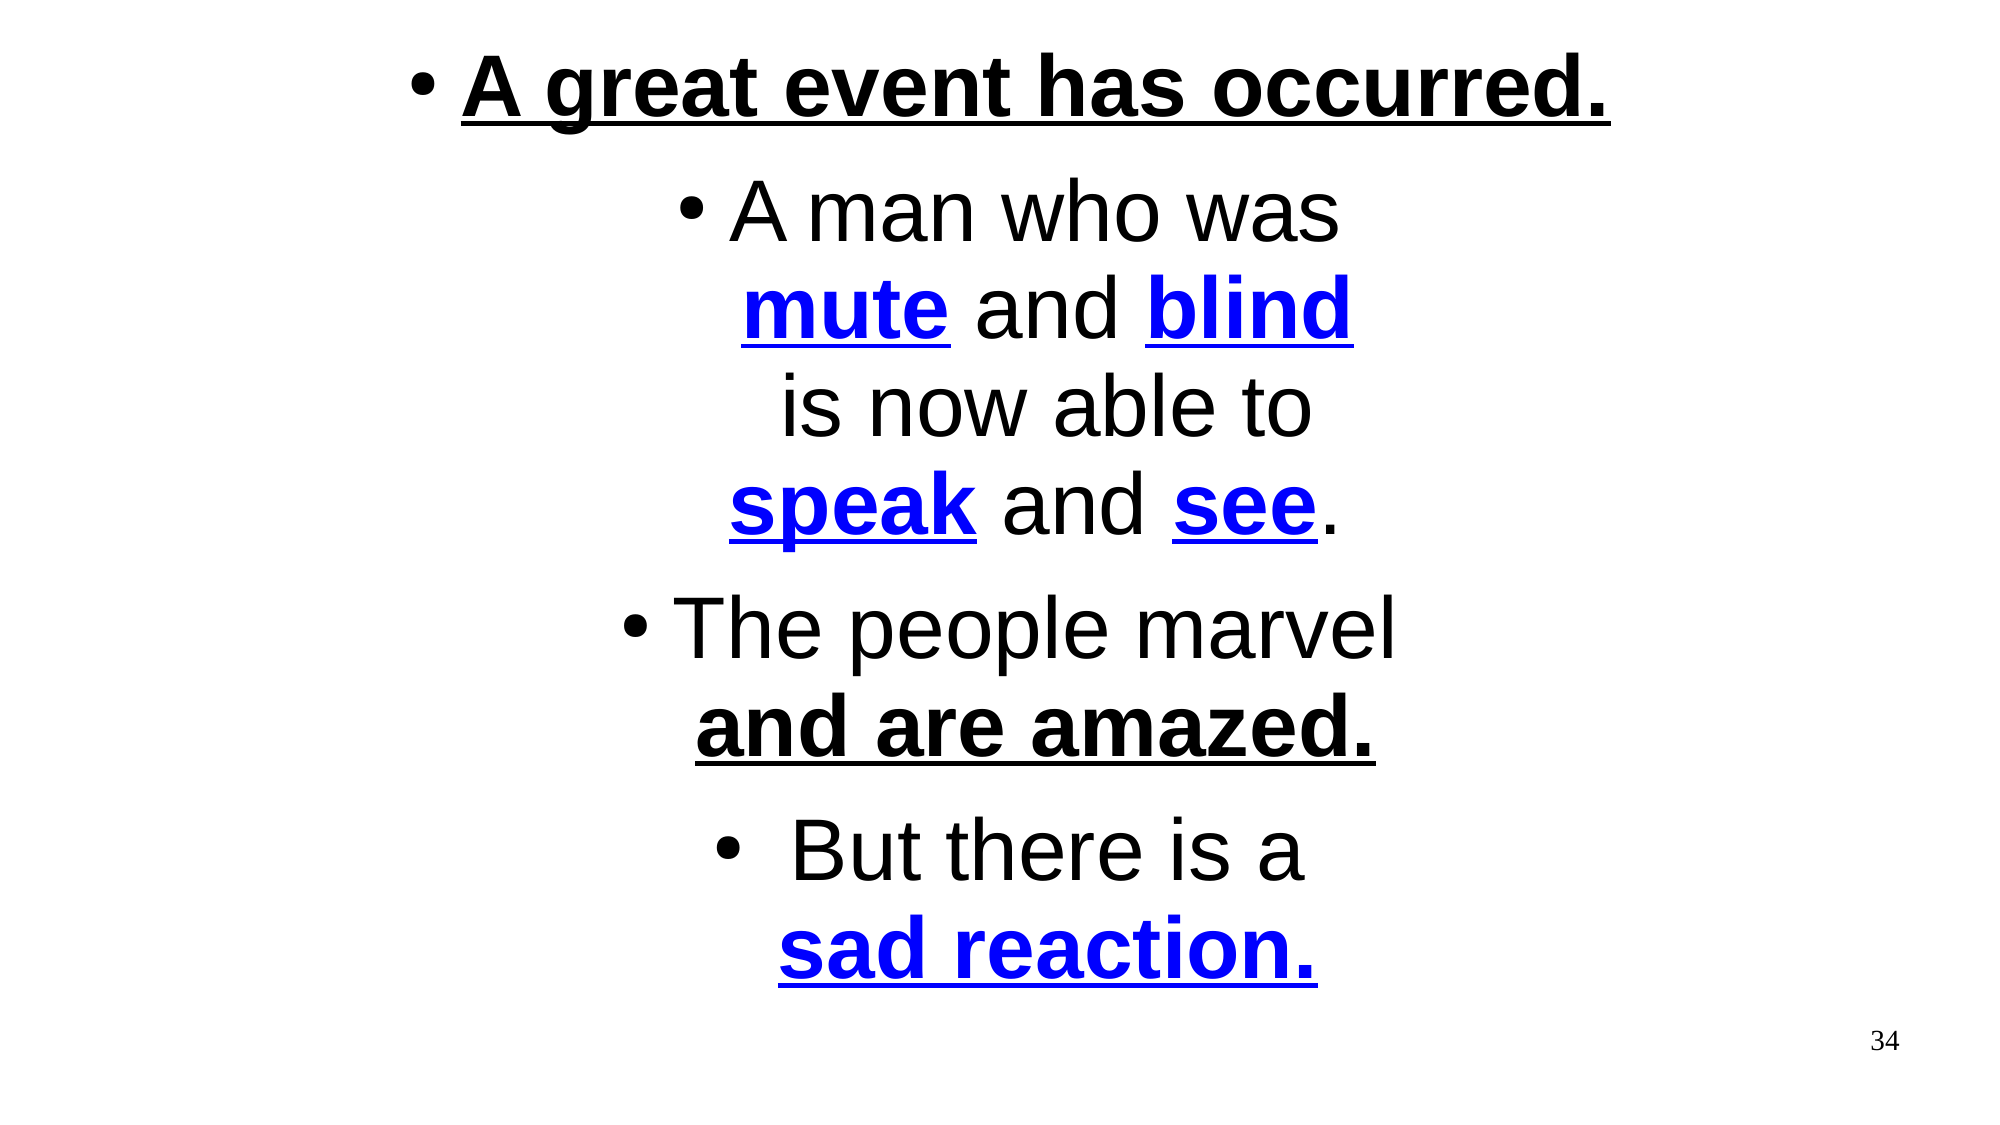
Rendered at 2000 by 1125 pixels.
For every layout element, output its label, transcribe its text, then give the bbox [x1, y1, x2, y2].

list A great event has occurred. A man who was mute and blind is now able to speak and see. The people marvel and are amazed. But there is a sad reaction. [37, 37, 1988, 1125]
